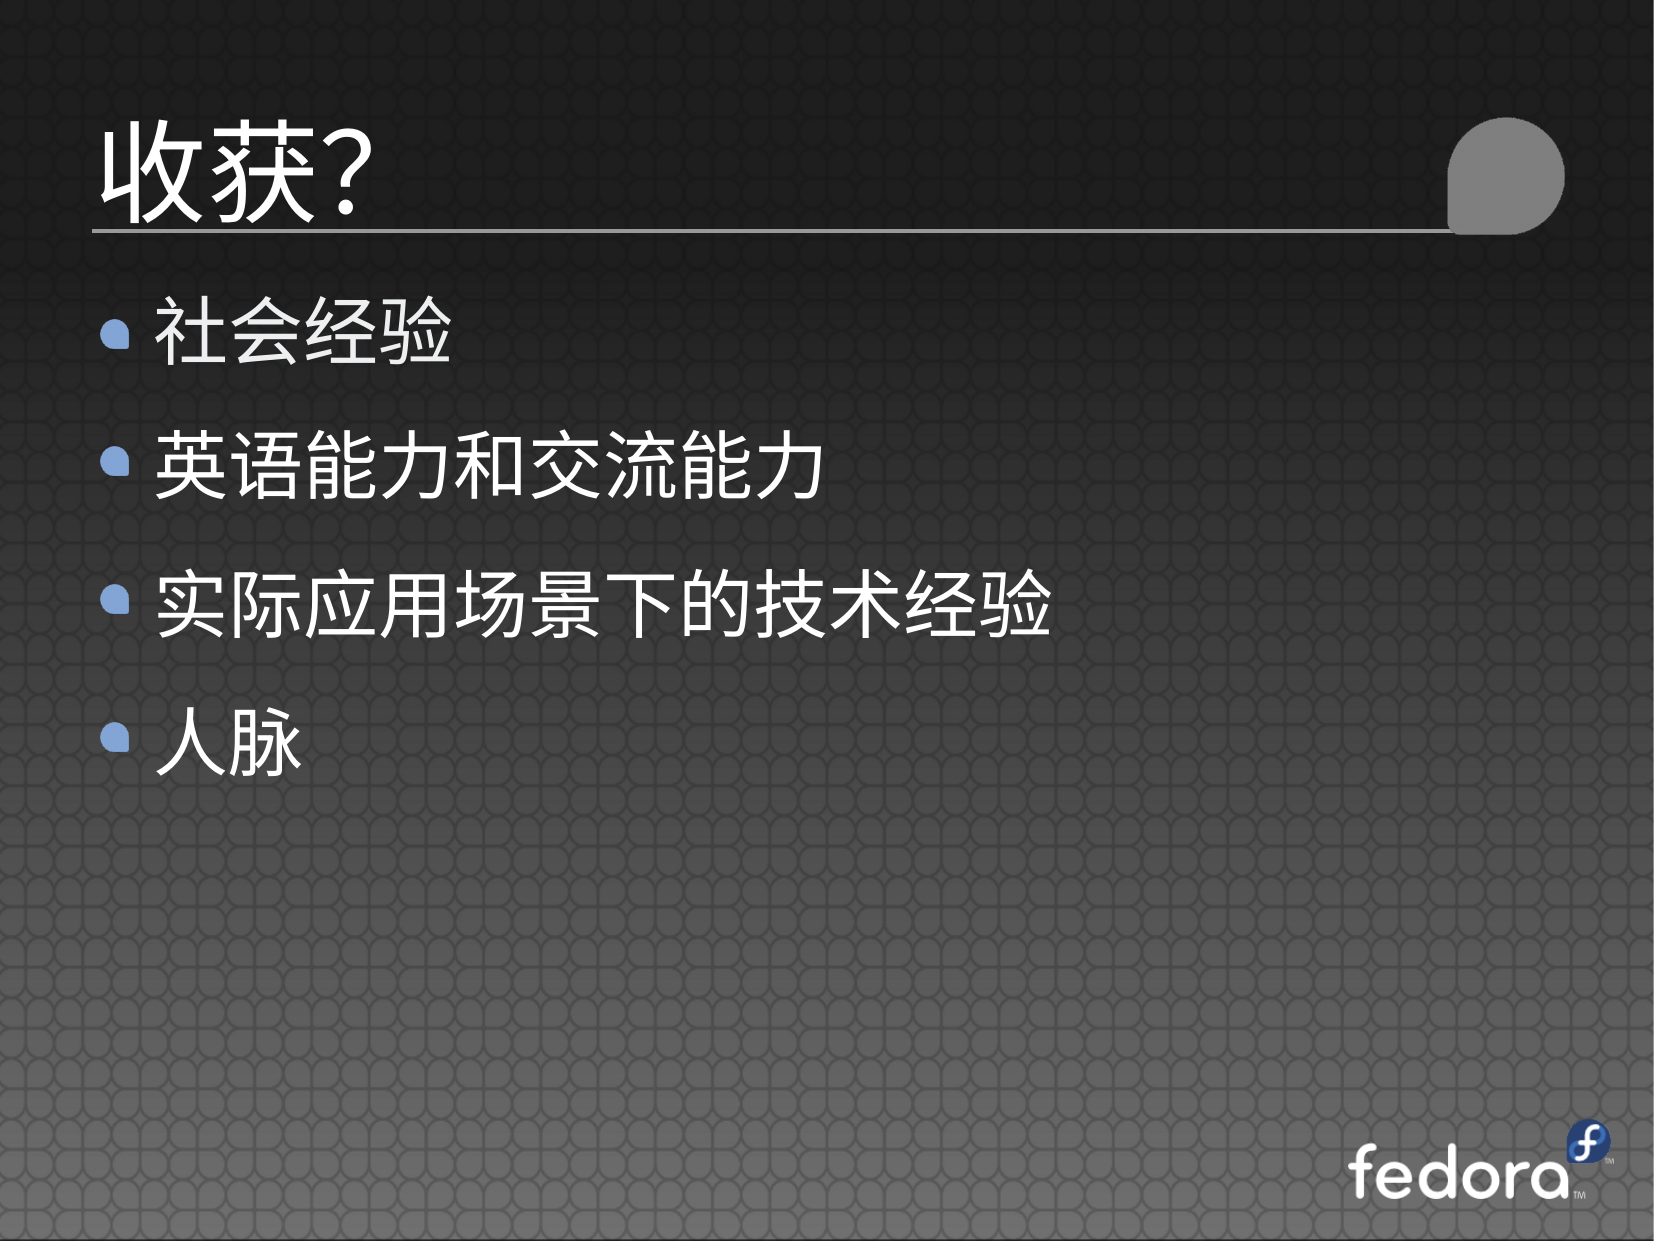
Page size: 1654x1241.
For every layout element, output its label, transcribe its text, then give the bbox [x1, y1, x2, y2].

title 收获？ [94, 100, 1426, 251]
picture [0, 0, 1654, 1241]
list 社会经验 英语能力和交流能力 实际应用场景下的技术经验 人脉 [82, 290, 1571, 1094]
